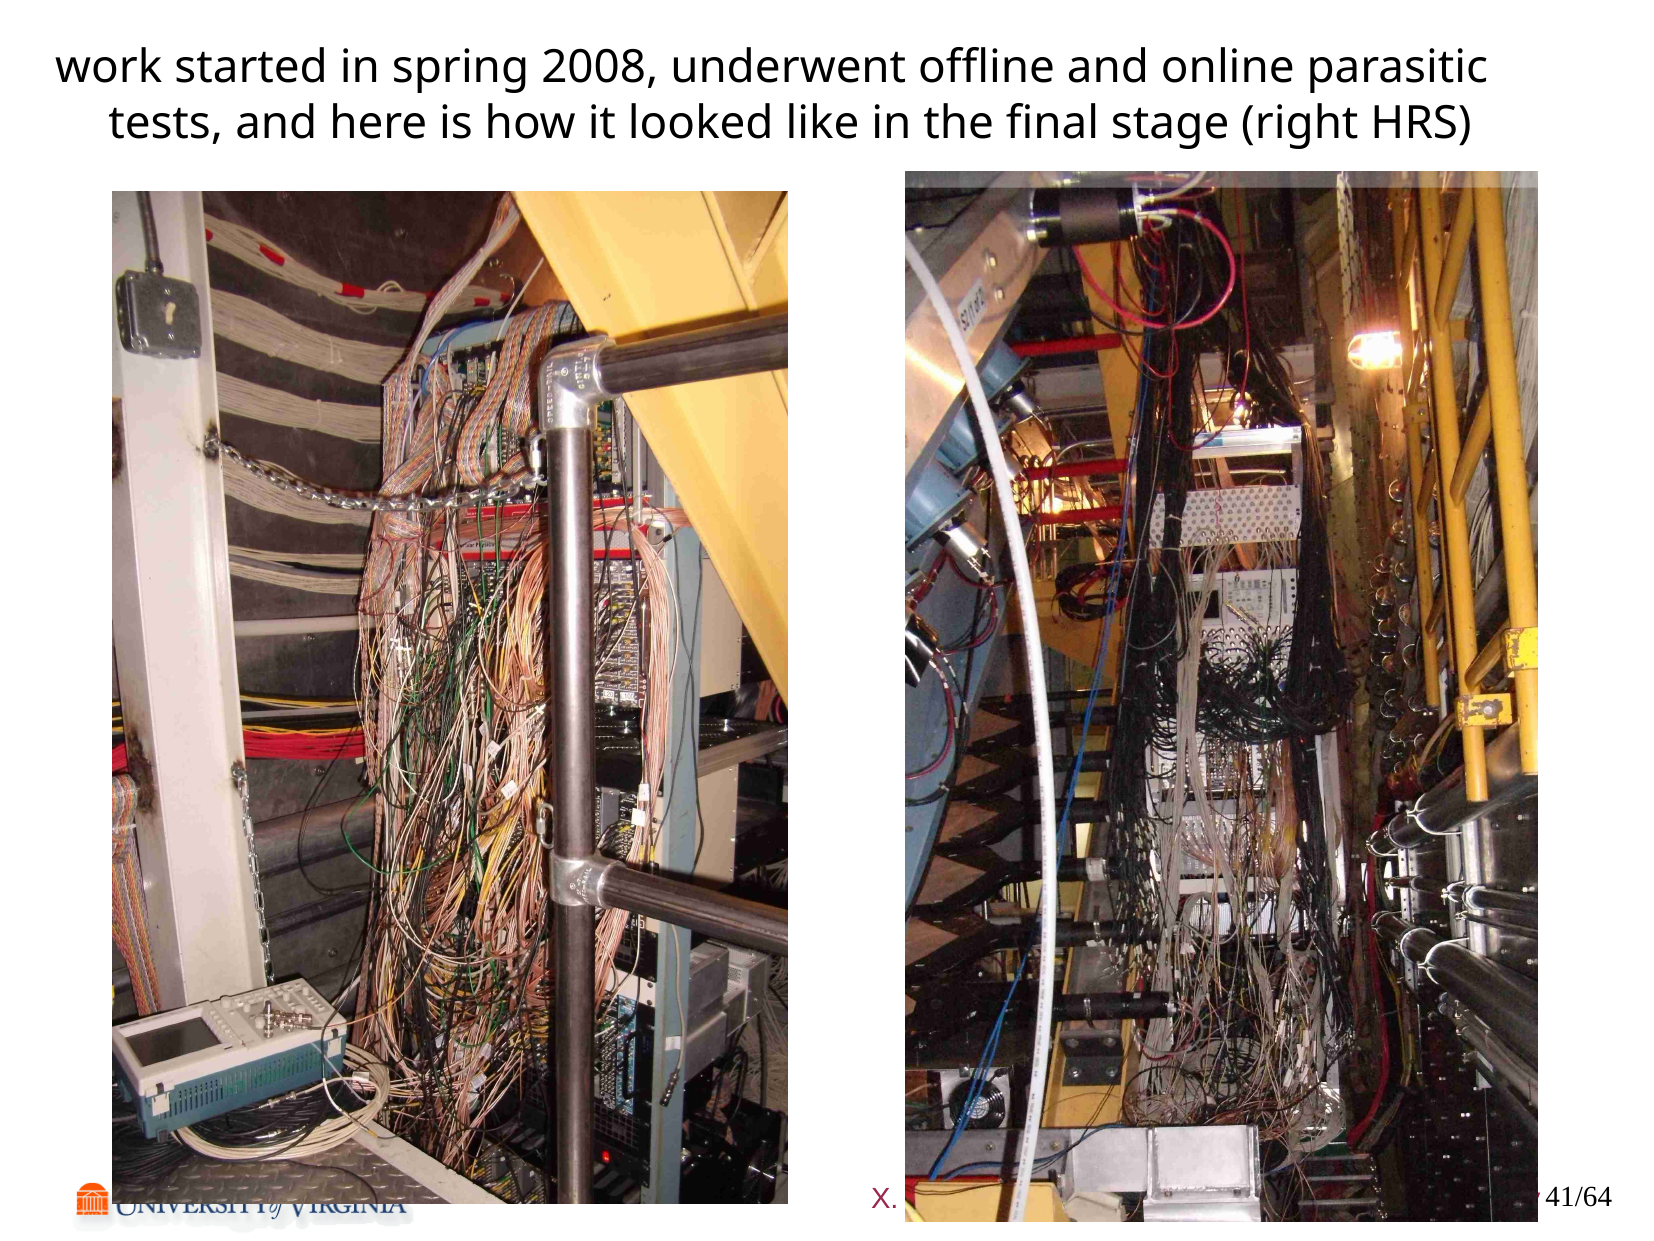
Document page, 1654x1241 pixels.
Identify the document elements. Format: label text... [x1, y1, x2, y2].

picture [53, 191, 788, 1241]
picture [905, 188, 1538, 1222]
text_box work started in spring 2008, underwent offline and online parasitic tests, and here is how it looked like in the final stage (right HRS) [37, 37, 1613, 188]
